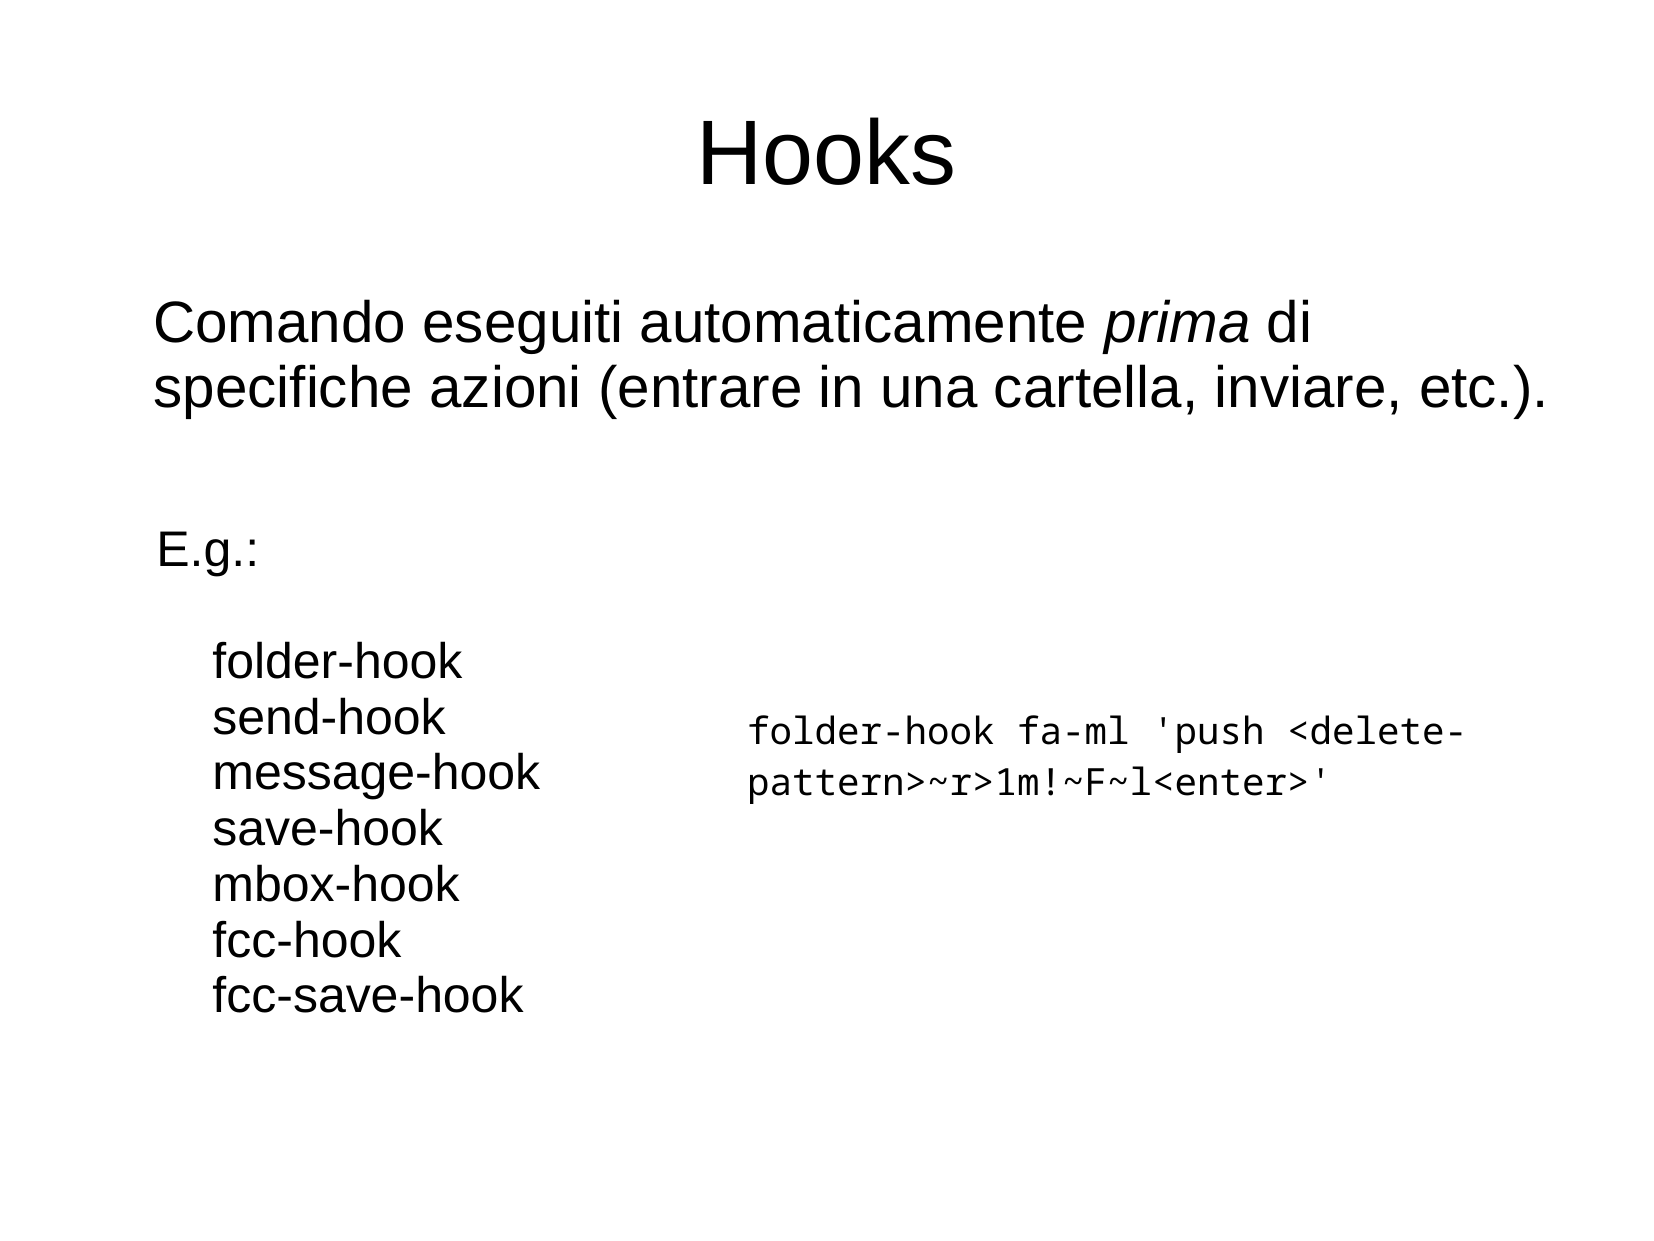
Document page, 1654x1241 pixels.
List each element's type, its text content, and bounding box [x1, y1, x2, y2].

text_box E.g.: folder-hook send-hook message-hook save-hook mbox-hook fcc-hook fcc-save-hook [141, 514, 626, 1087]
text_box folder-hook fa-ml 'push <delete-pattern>~r>1m!~F~l<enter>' [732, 696, 1571, 799]
list Comando eseguiti automaticamente prima di specifiche azioni (entrare in una cartella, inviare, etc.). [82, 289, 1571, 472]
title Hooks [82, 49, 1571, 257]
